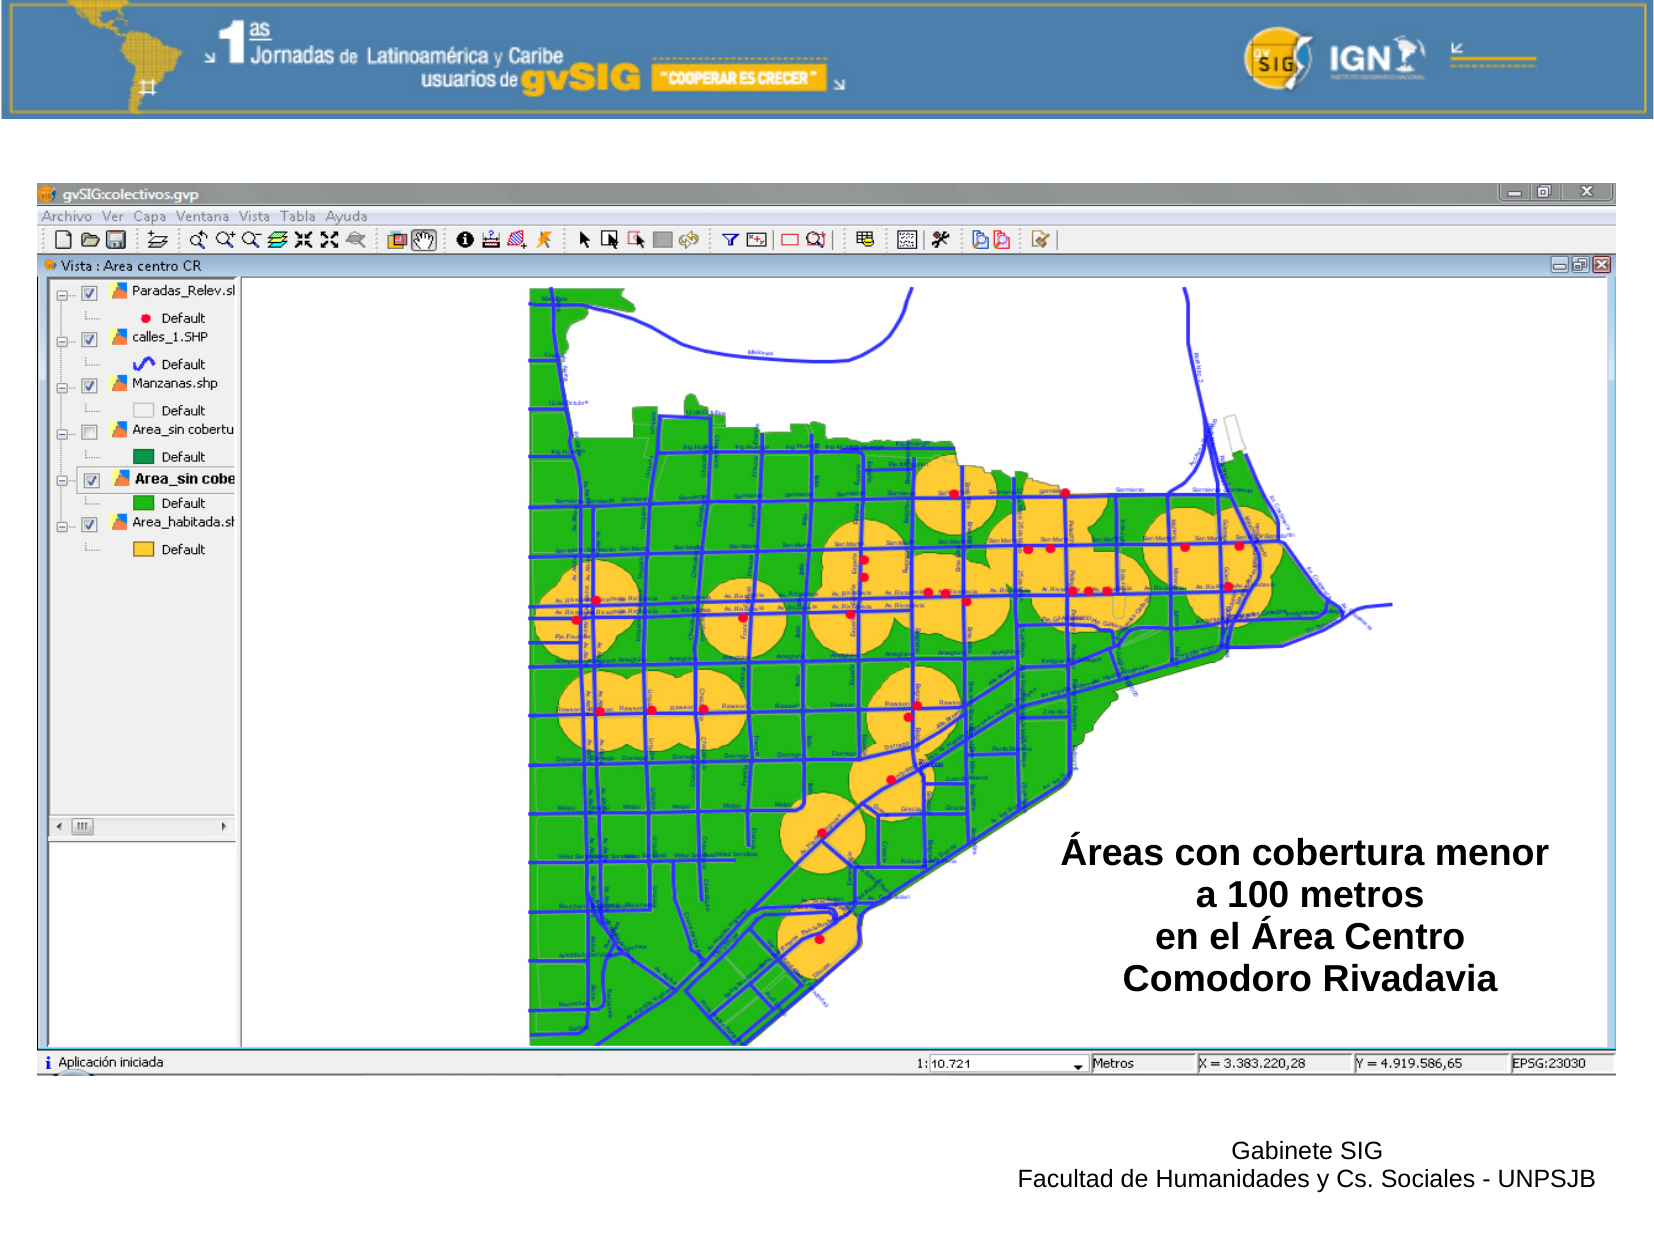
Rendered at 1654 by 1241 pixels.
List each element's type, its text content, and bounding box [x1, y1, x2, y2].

text_box Gabinete SIG Facultad de Humanidades y Cs. Sociales - UNPSJB [997, 1128, 1618, 1200]
text_box Áreas con cobertura menor a 100 metros en el Área Centro Comodoro Rivadavia [1045, 825, 1576, 1008]
picture [37, 183, 1616, 1076]
picture [0, 0, 1654, 119]
